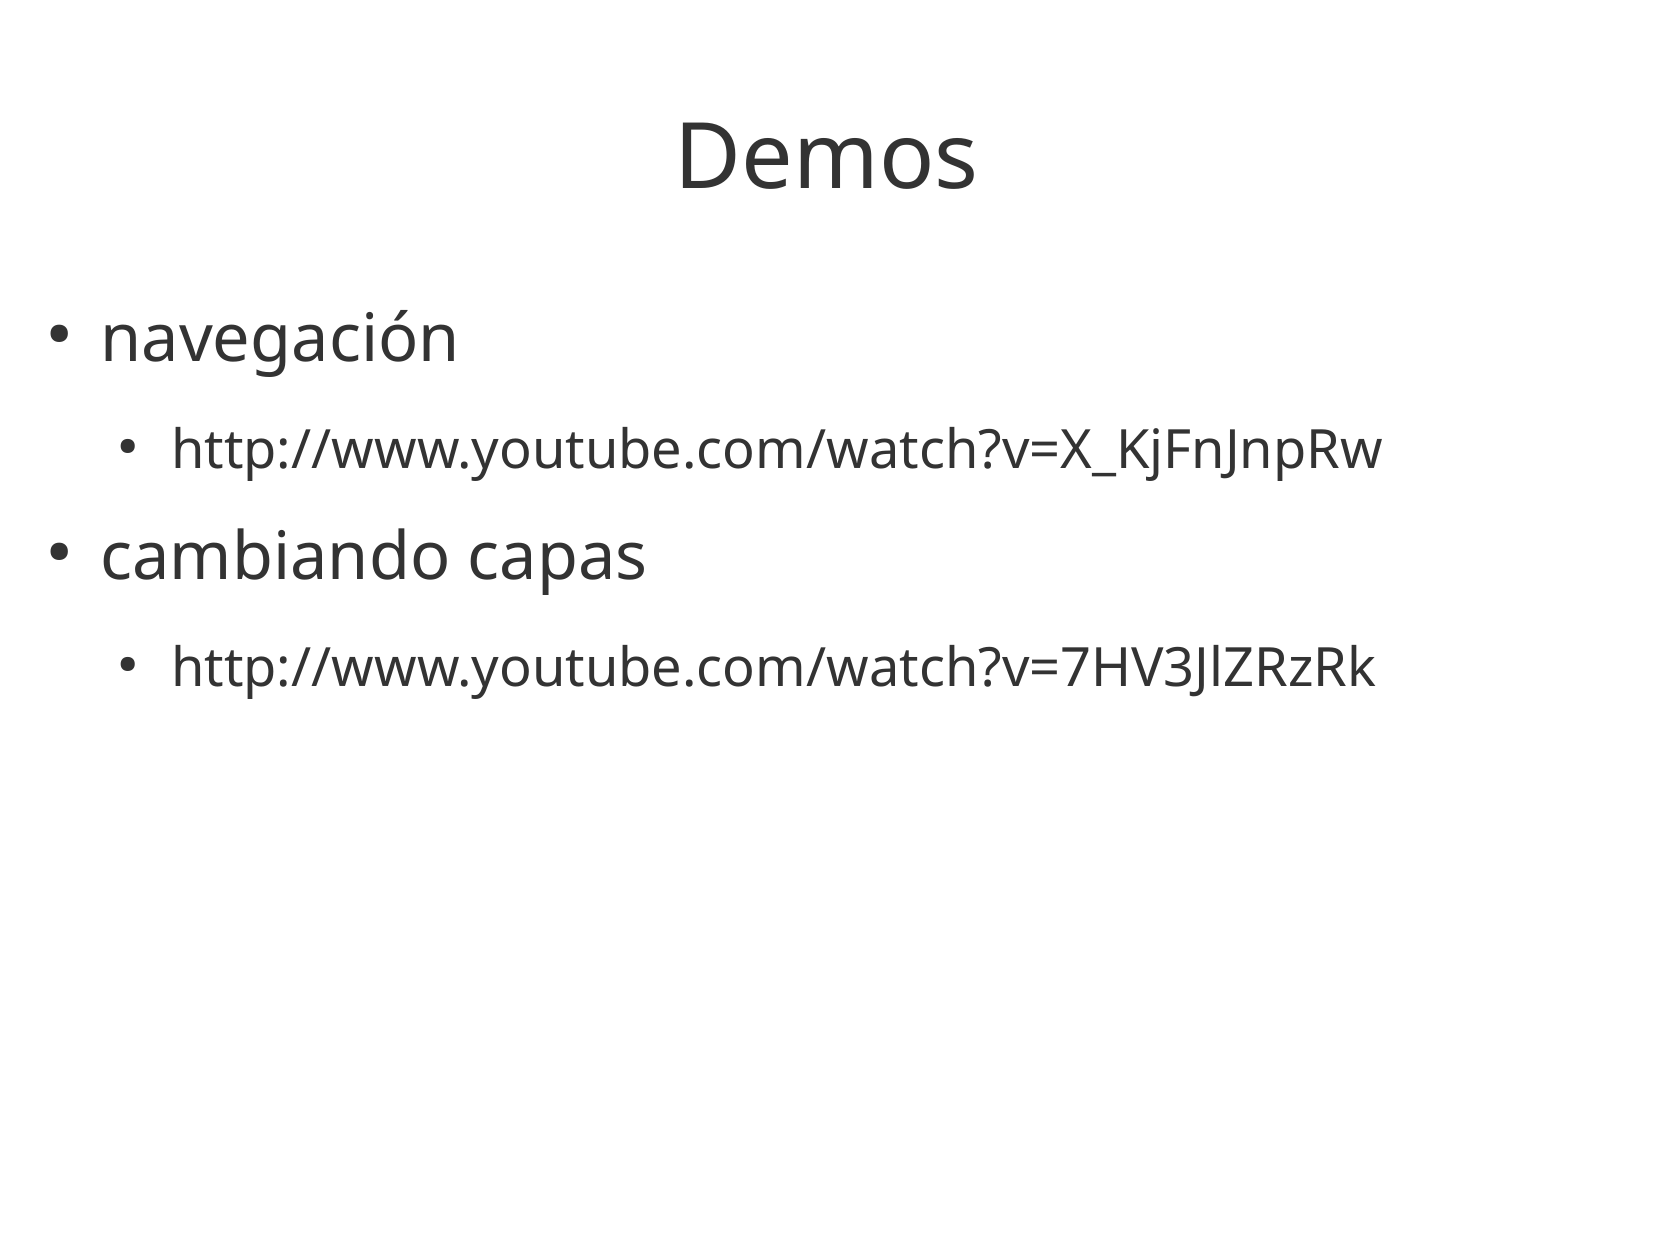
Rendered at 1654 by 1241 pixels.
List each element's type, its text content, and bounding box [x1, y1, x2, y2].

list navegación http://www.youtube.com/watch?v=X_KjFnJnpRw cambiando capas http://www.youtube.com/watch?v=7HV3JlZRzRk [29, 290, 1595, 1109]
title Demos [82, 49, 1571, 257]
